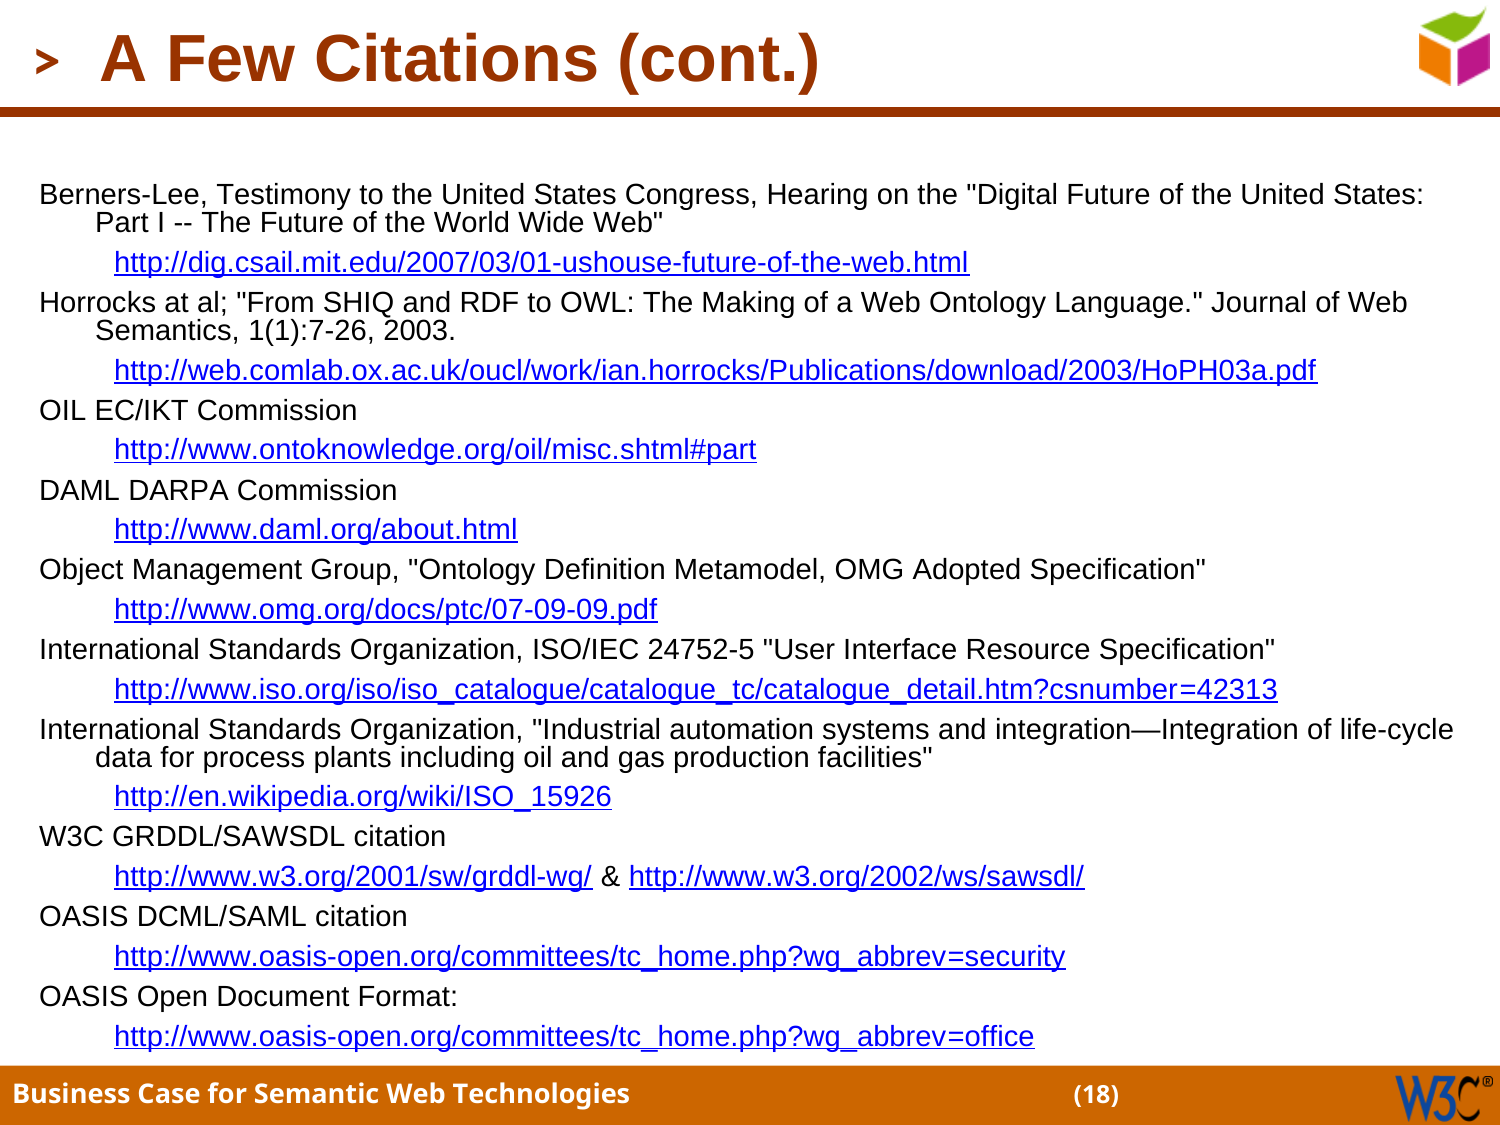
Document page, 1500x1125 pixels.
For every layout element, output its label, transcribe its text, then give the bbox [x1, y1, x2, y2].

picture [1419, 5, 1490, 86]
title A Few Citations (cont.)‏ [84, 0, 1354, 115]
picture [1392, 1073, 1497, 1125]
text_box Berners-Lee, Testimony to the United States Congress, Hearing on the "Digital Future of the United States: Part I -- The Future of the World Wide Web" http://dig.csail.mit.edu/2007/03/01-ushouse-future-of-the-web.html Horrocks at al; "From SHIQ and RDF to OWL: The Making of a Web Ontology Language." Journal of Web Semantics, 1(1):7-26, 2003. http://web.comlab.ox.ac.uk/oucl/work/ian.horrocks/Publications/download/2003/HoPH03a.pdf OIL EC/IKT Commission http://www.ontoknowledge.org/oil/misc.shtml#part DAML DARPA Commission http://www.daml.org/about.html Object Management Group, "Ontology Definition Metamodel, OMG Adopted Specification" http://www.omg.org/docs/ptc/07-09-09.pdf International Standards Organization, ISO/IEC 24752-5 "User Interface Resource Specification" http://www.iso.org/iso/iso_catalogue/catalogue_tc/catalogue_detail.htm?csnumber=42313 International Standards Organization, "Industrial automation systems and integration—Integration of life-cycle data for process plants including oil and gas production facilities" http://en.wikipedia.org/wiki/ISO_15926 W3C GRDDL/SAWSDL citation http://www.w3.org/2001/sw/grddl-wg/ & http://www.w3.org/2002/ws/sawsdl/ OASIS DCML/SAML citation http://www.oasis-open.org/committees/tc_home.php?wg_abbrev=security OASIS Open Document Format: http://www.oasis-open.org/committees/tc_home.php?wg_abbrev=office [24, 147, 1477, 1091]
